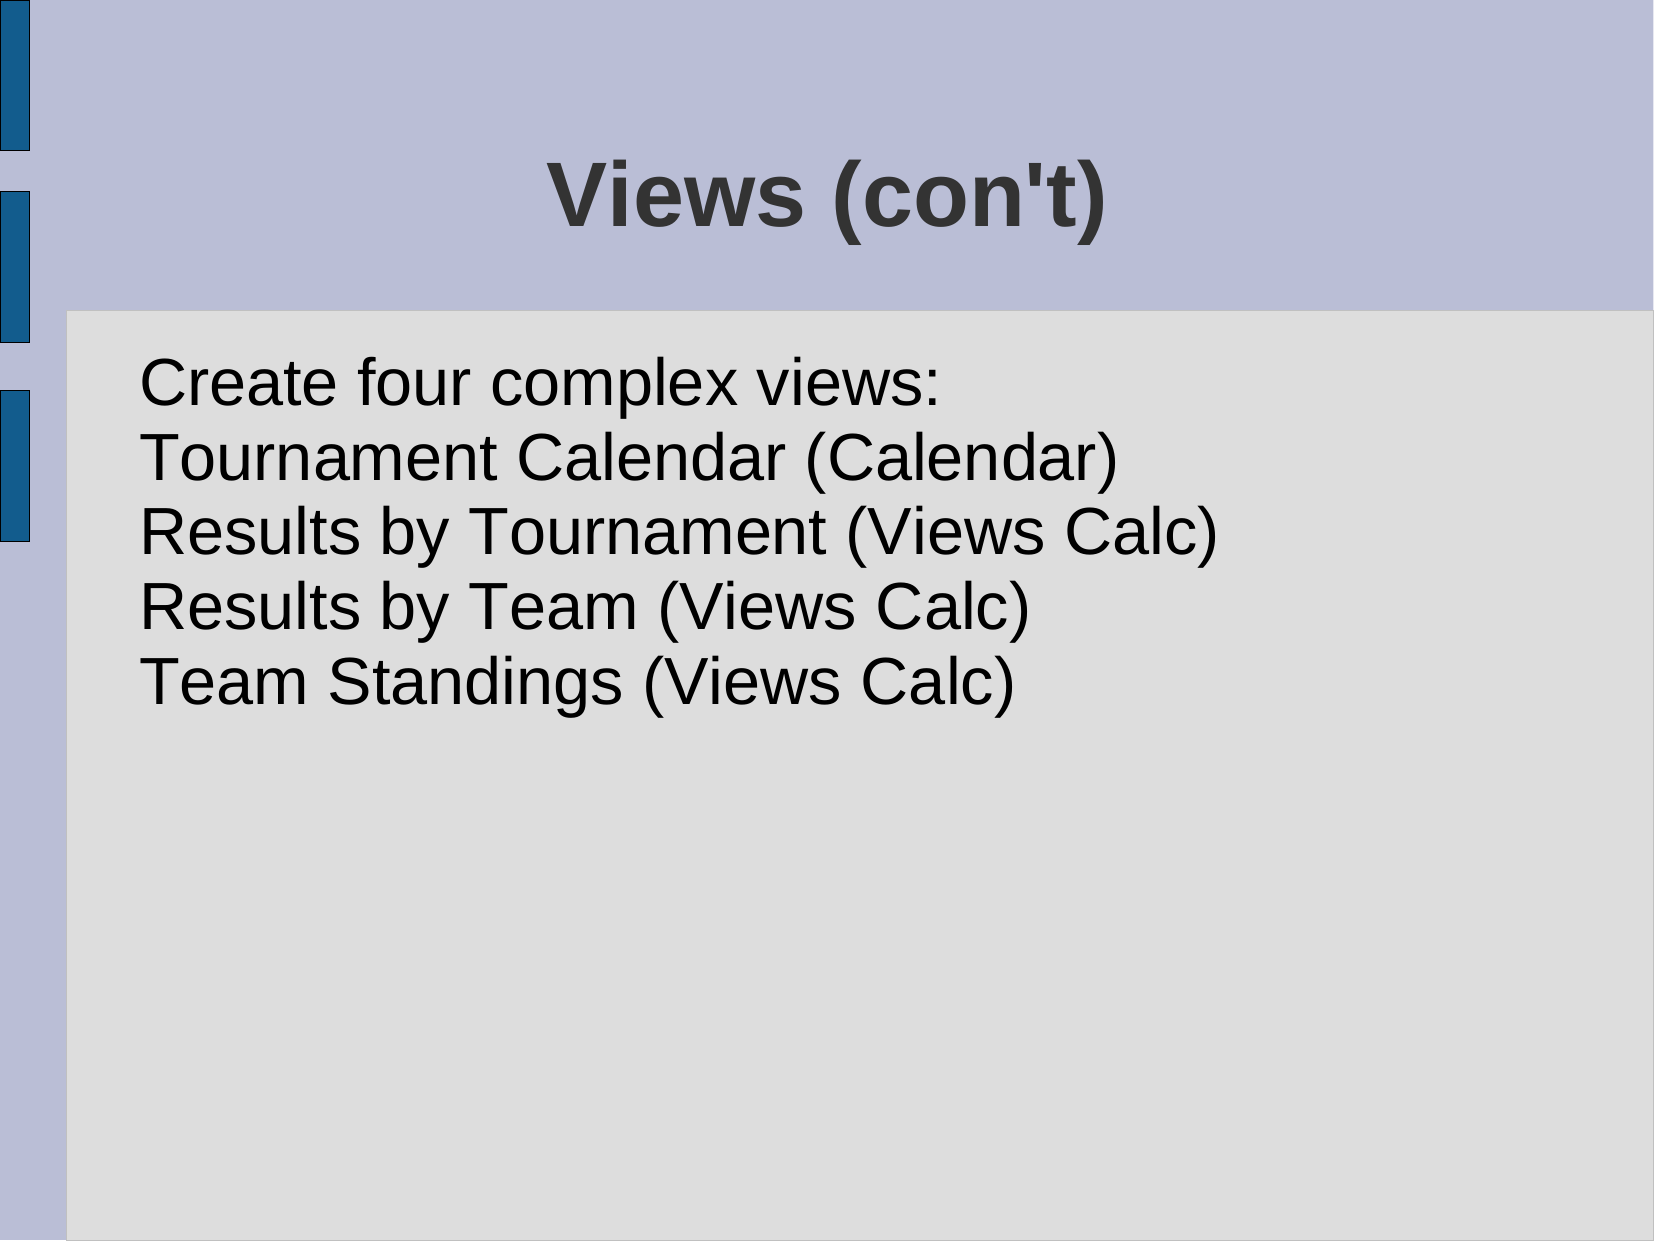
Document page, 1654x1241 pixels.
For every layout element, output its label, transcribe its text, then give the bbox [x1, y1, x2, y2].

list Create four complex views: Tournament Calendar (Calendar) Results by Tournament (Views Calc) Results by Team (Views Calc) Team Standings (Views Calc) [121, 344, 1534, 1127]
title Views (con't) [121, 91, 1534, 299]
